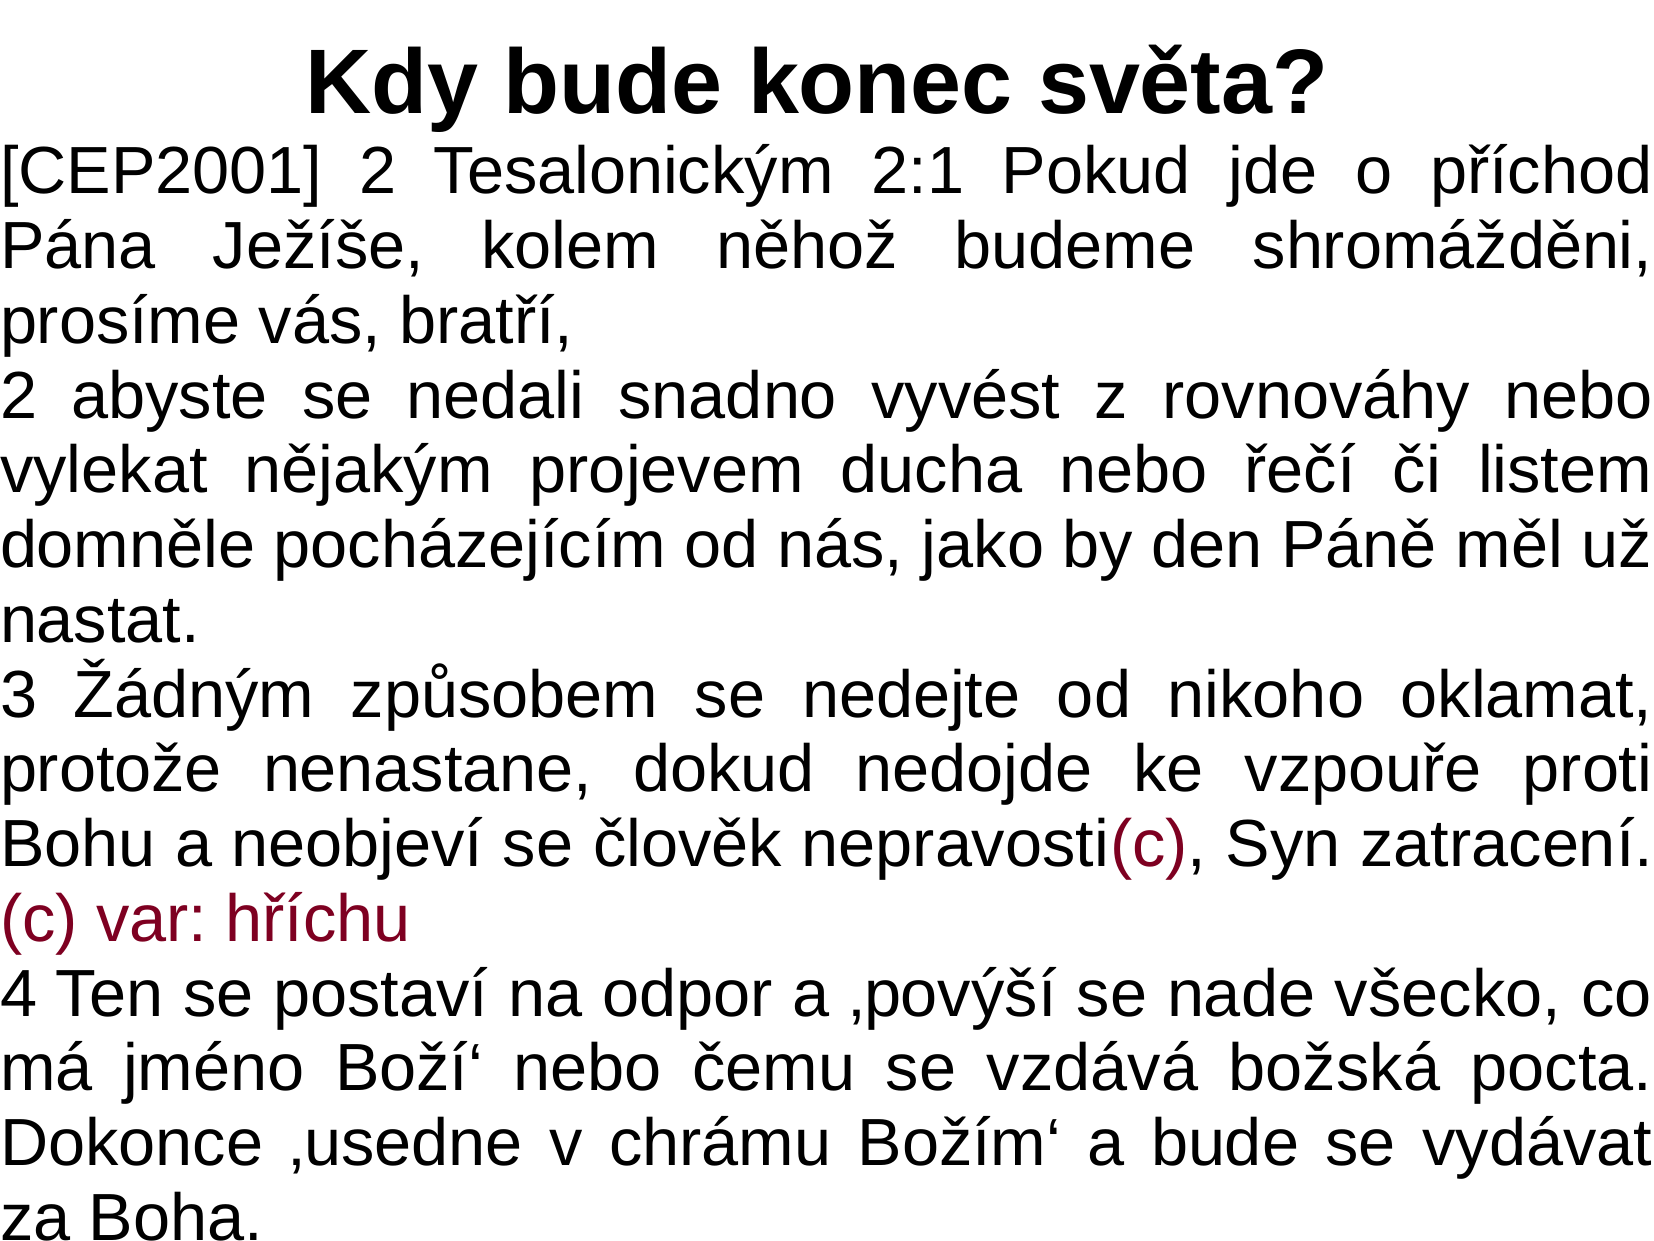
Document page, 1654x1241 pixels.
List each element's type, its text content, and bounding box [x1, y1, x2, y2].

subtitle Kdy bude konec světa? [CEP2001] 2 Tesalonickým 2:1 Pokud jde o příchod Pána Ježíše, kolem něhož budeme shromážděni, prosíme vás, bratří, 2 abyste se nedali snadno vyvést z rovnováhy nebo vylekat nějakým projevem ducha nebo řečí či listem domněle pocházejícím od nás, jako by den Páně měl už nastat. 3 Žádným způsobem se nedejte od nikoho oklamat, protože nenastane, dokud nedojde ke vzpouře proti Bohu a neobjeví se člověk nepravosti(c), Syn zatracení. (c) var: hříchu 4 Ten se postaví na odpor a ‚povýší se nade všecko, co má jméno Boží‘ nebo čemu se vzdává božská pocta. Dokonce ‚usedne v chrámu Božím‘ a bude se vydávat za Boha. [0, 30, 1654, 1241]
